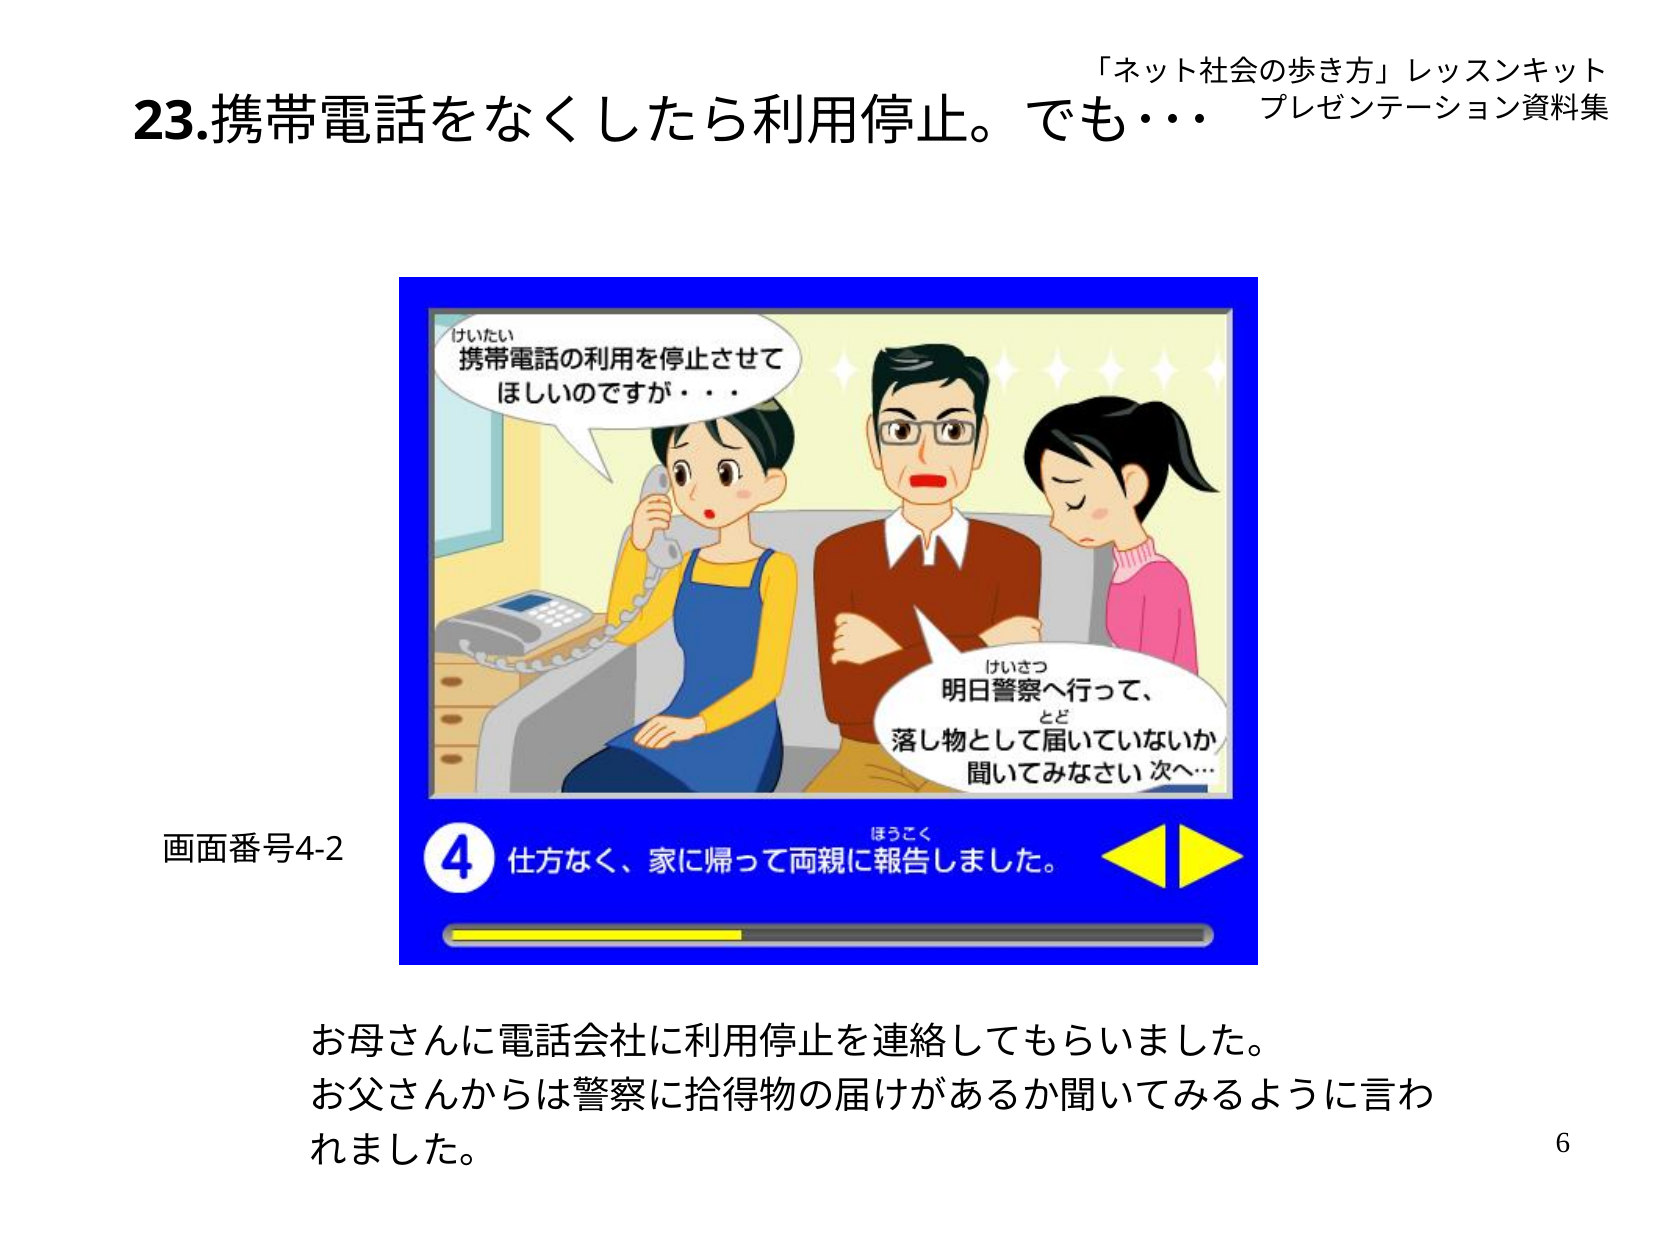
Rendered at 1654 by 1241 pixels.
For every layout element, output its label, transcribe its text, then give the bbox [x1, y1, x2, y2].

text_box 画面番号4-2 [147, 826, 384, 875]
text_box お母さんに電話会社に利用停止を連絡してもらいました。 お父さんからは警察に拾得物の届けがあるか聞いてみるように言われました。 [295, 1003, 1477, 1182]
picture [399, 277, 1258, 965]
text_box 「ネット社会の歩き方」レッスンキット プレゼンテーション資料集 [1062, 44, 1625, 134]
text_box 23.携帯電話をなくしたら利用停止。でも･･･ [118, 88, 1270, 158]
